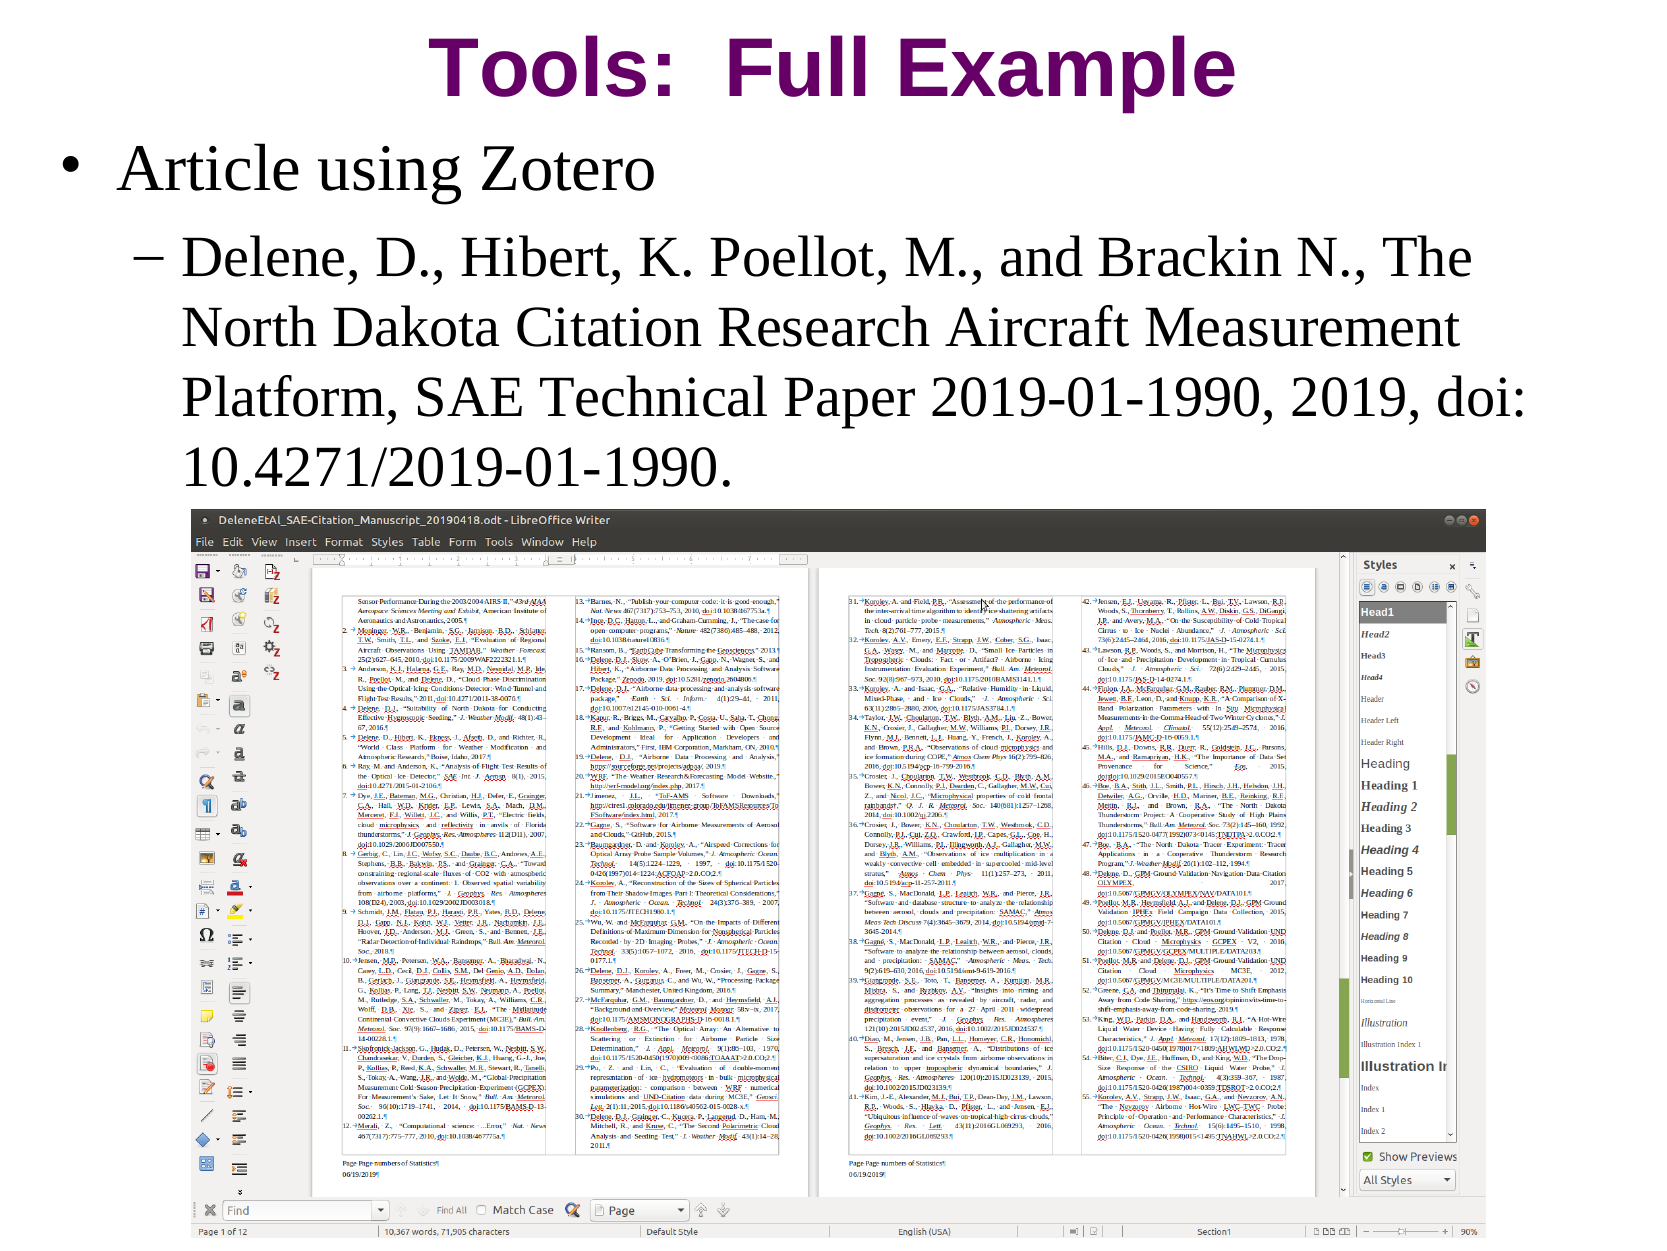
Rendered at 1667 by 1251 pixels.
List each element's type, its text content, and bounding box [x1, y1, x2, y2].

title Tools: Full Example [0, 5, 1667, 121]
picture [191, 509, 1486, 1238]
list Article using Zotero Delene, D., Hibert, K. Poellot, M., and Brackin N., The North Dakota Citation Research Aircraft Measurement Platform, SAE Technical Paper 2019-01-1990, 2019, doi: 10.4271/2019-01-1990. [45, 116, 1636, 1202]
